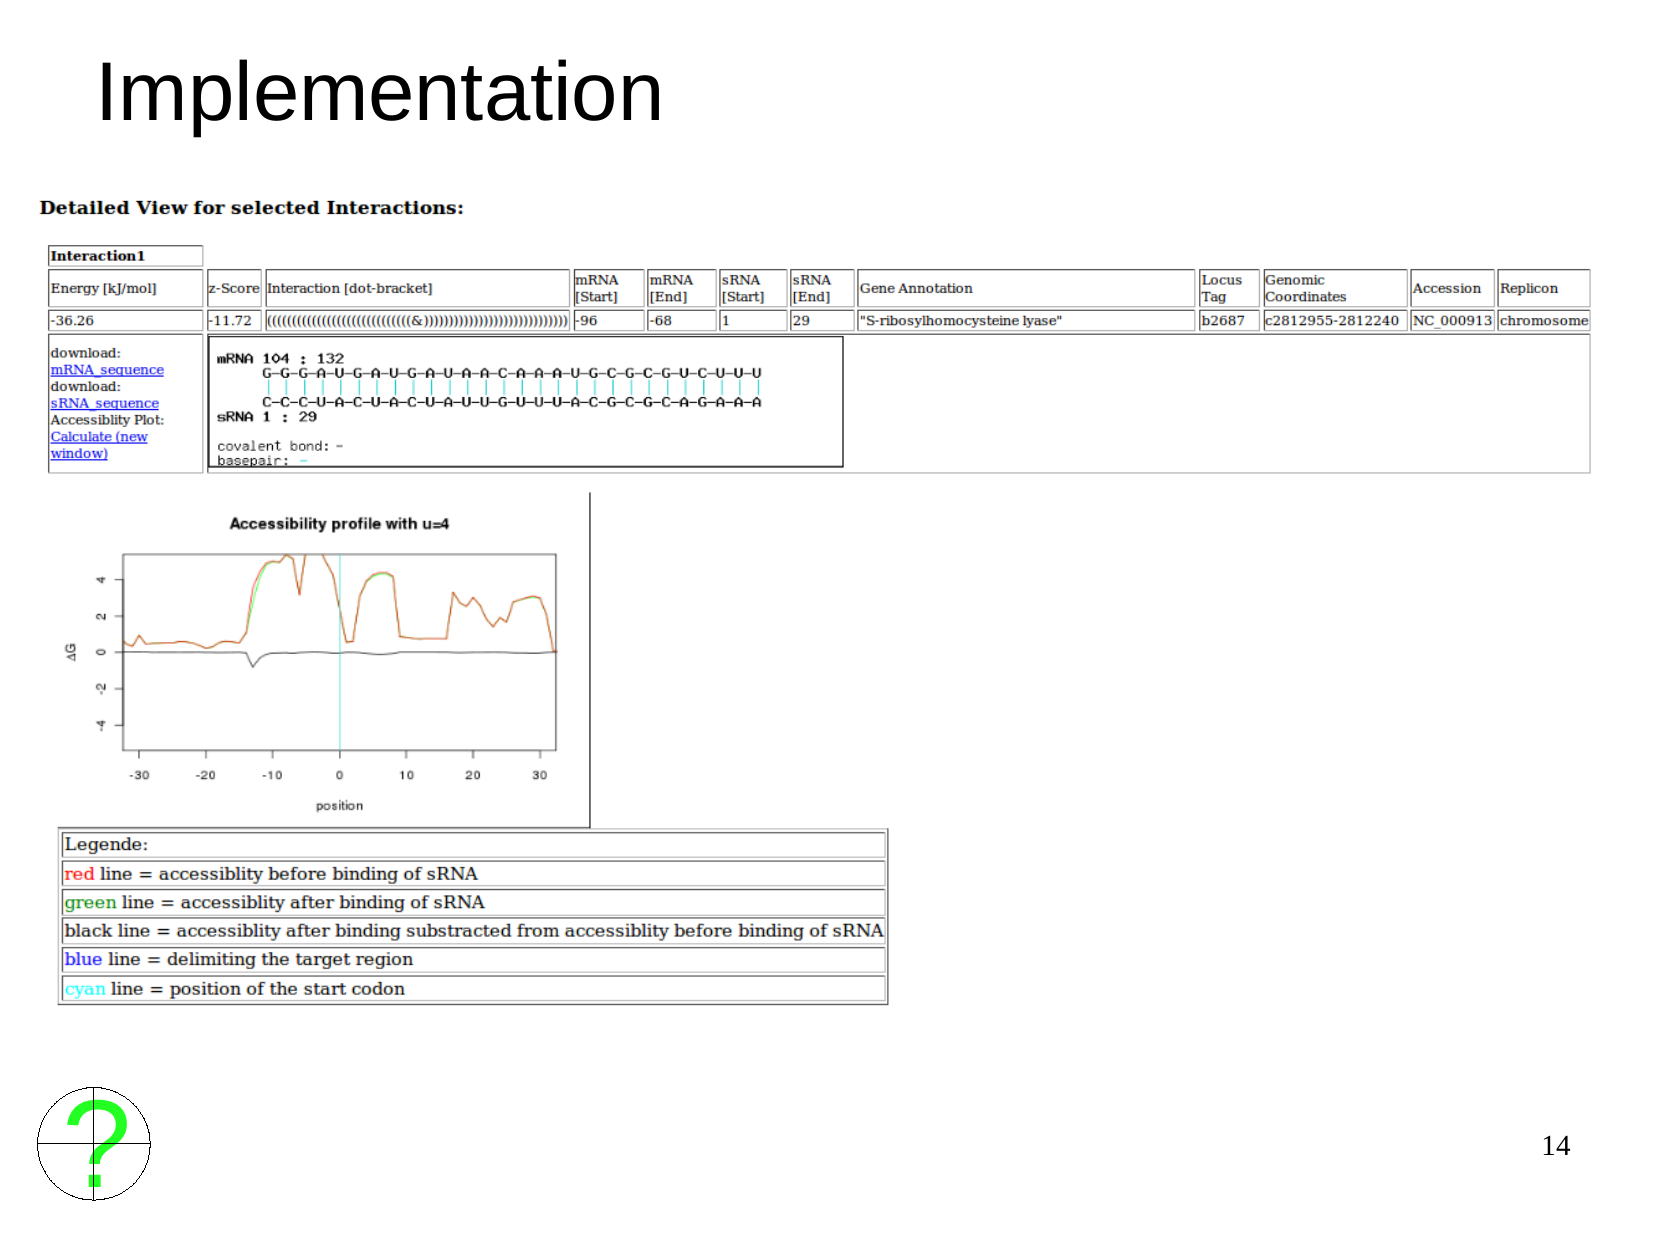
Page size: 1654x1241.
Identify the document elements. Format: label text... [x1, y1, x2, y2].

text_box ? [94, 1109, 116, 1143]
text_box ? [94, 1087, 151, 1143]
text_box ? [94, 1144, 101, 1150]
picture [51, 490, 901, 1013]
text_box ? [37, 1087, 93, 1143]
text_box ? [94, 1144, 151, 1201]
text_box ? [37, 1144, 93, 1201]
picture [37, 195, 1602, 488]
text_box Implementation [75, 37, 680, 146]
